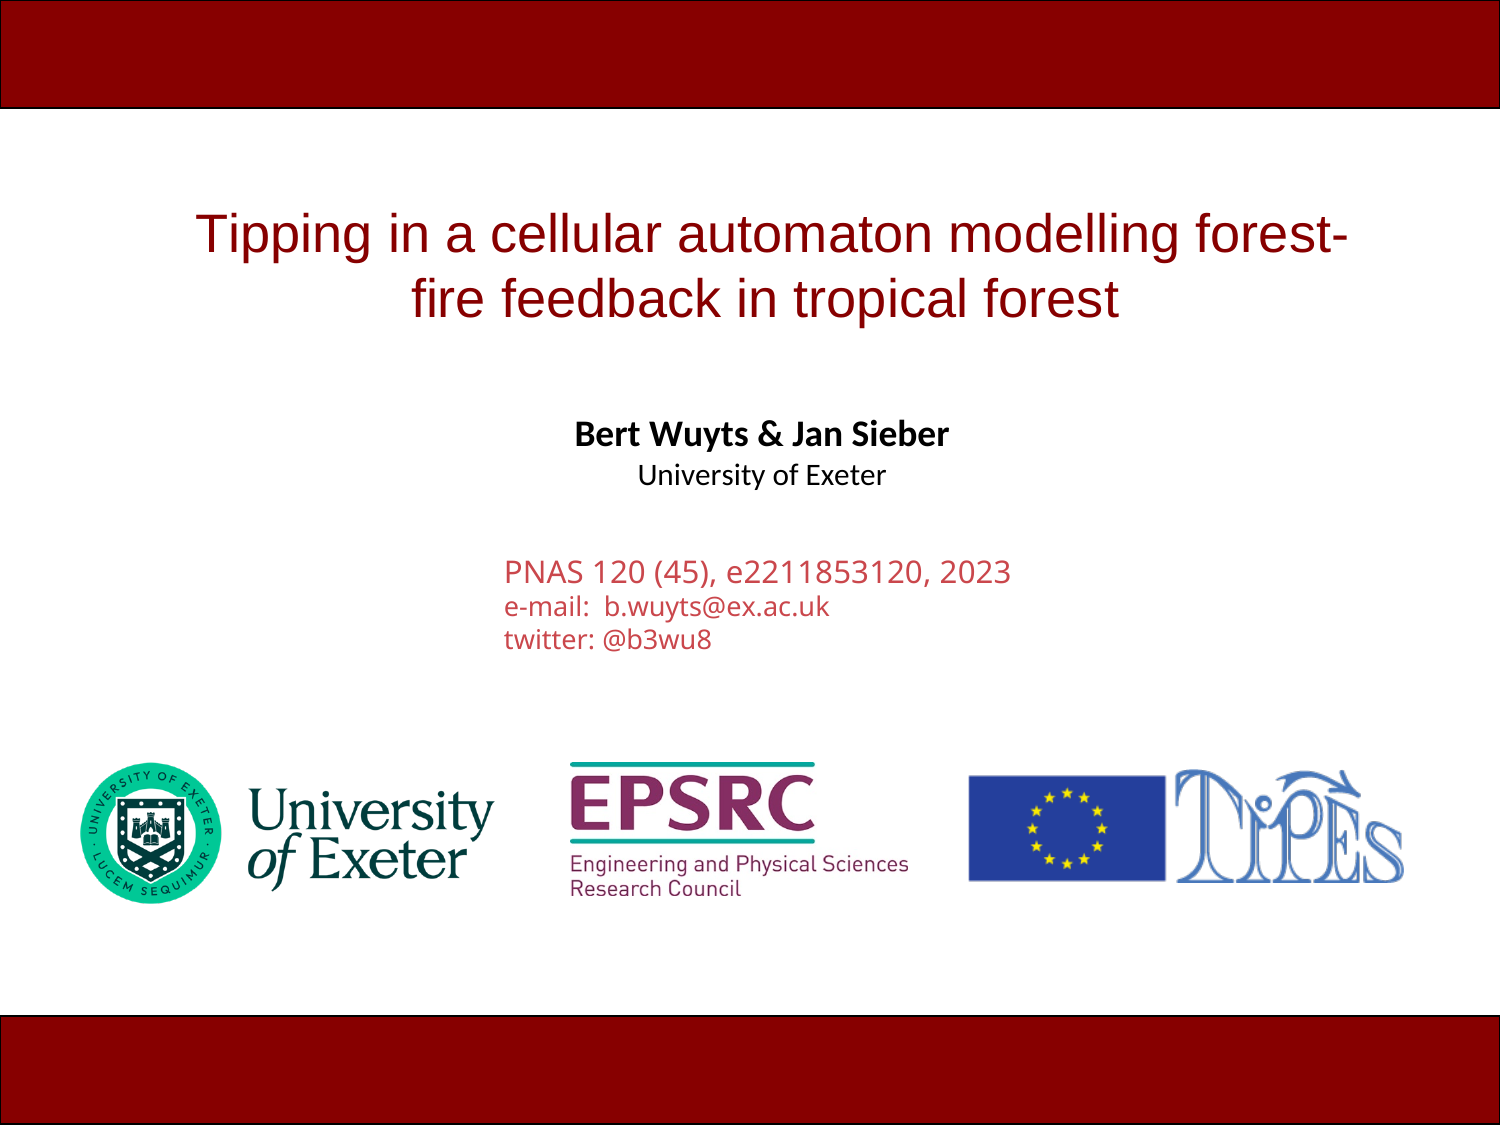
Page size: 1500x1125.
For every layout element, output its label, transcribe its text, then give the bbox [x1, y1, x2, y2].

text_box [0, 0, 1500, 121]
text_box PNAS 120 (45), e2211853120, 2023 e-mail: b.wuyts@ex.ac.uk twitter: @b3wu8 [489, 544, 1120, 663]
picture [968, 769, 1404, 883]
text_box Tipping in a cellular automaton modelling forest-fire feedback in tropical forest [173, 135, 1373, 391]
picture [80, 762, 495, 904]
text_box Bert Wuyts & Jan Sieber University of Exeter [201, 401, 1324, 687]
text_box [0, 1015, 1500, 1124]
picture [570, 762, 908, 896]
